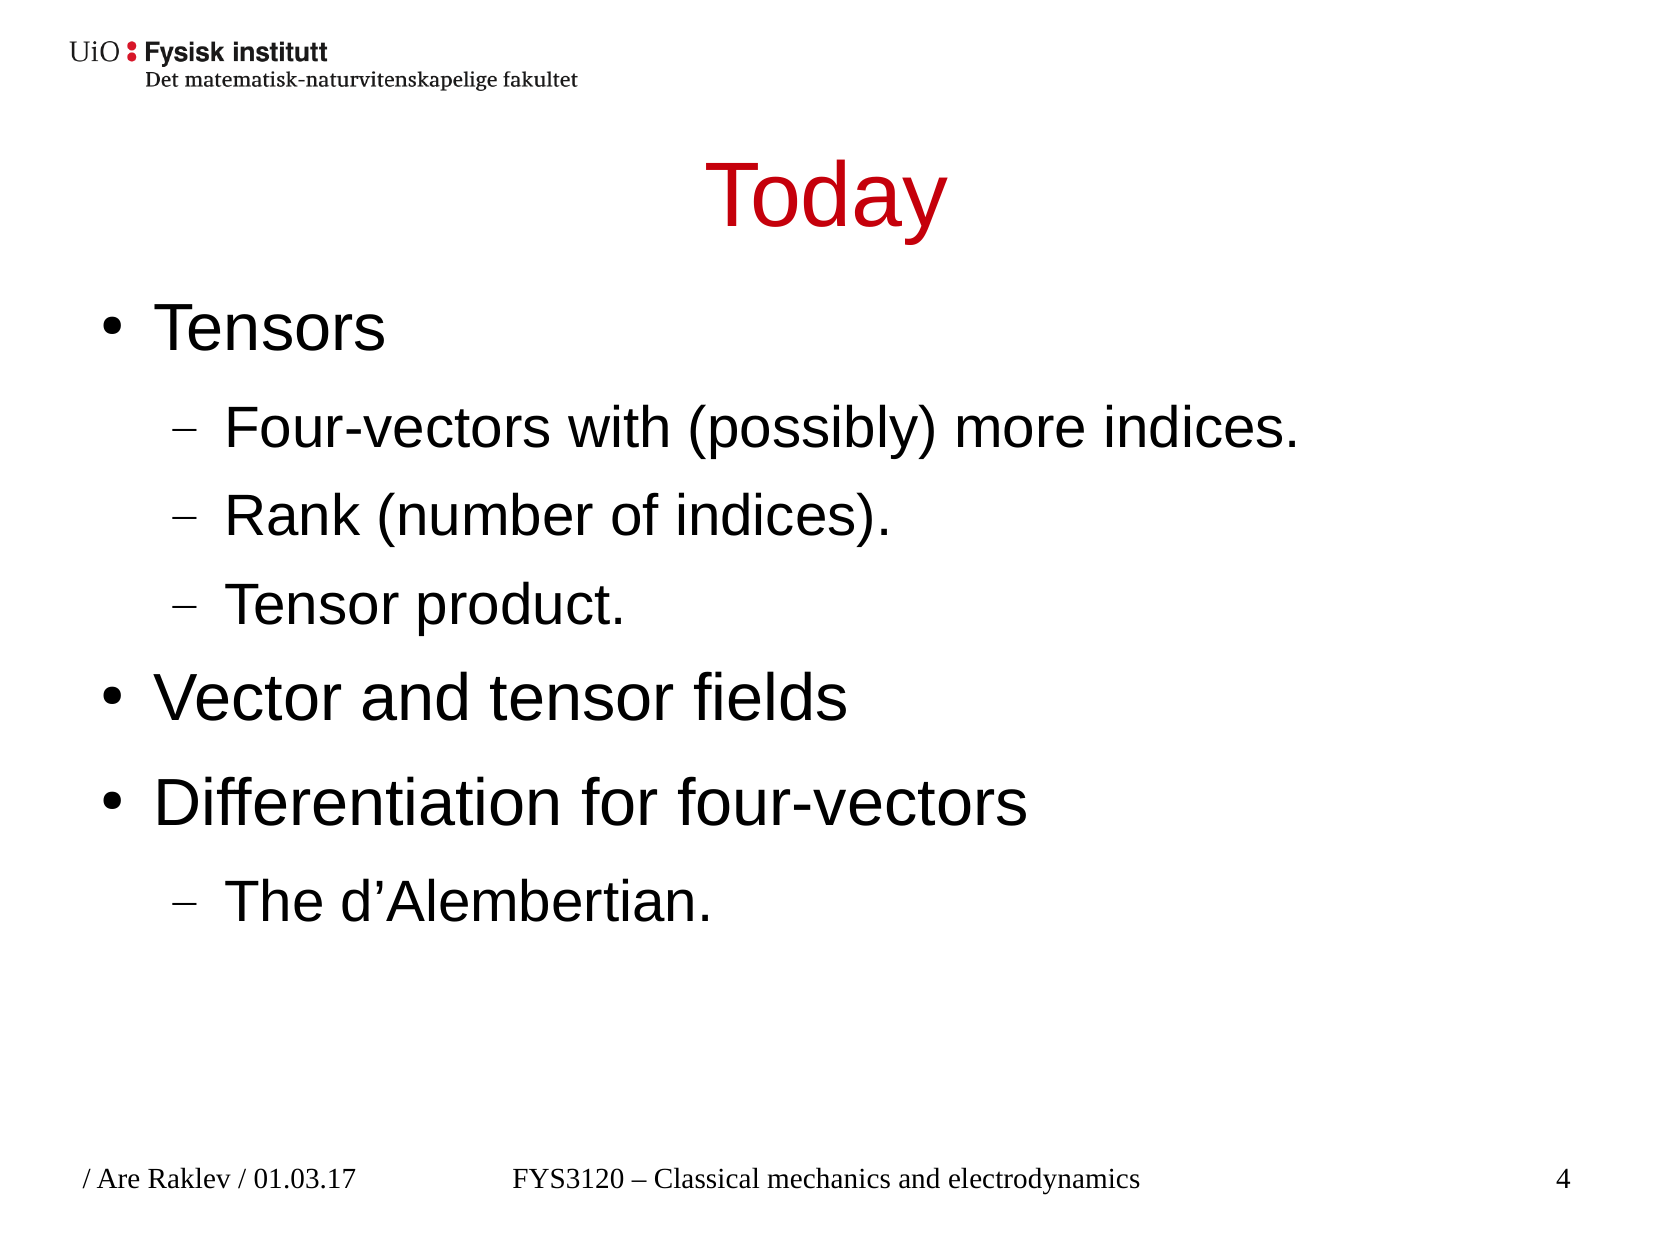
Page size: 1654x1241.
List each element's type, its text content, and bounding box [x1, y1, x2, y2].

list Tensors Four-vectors with (possibly) more indices. Rank (number of indices). Tensor product. Vector and tensor fields Differentiation for four-vectors The d’Alembertian. [82, 290, 1571, 1094]
title Today [82, 90, 1571, 290]
picture [68, 37, 581, 93]
